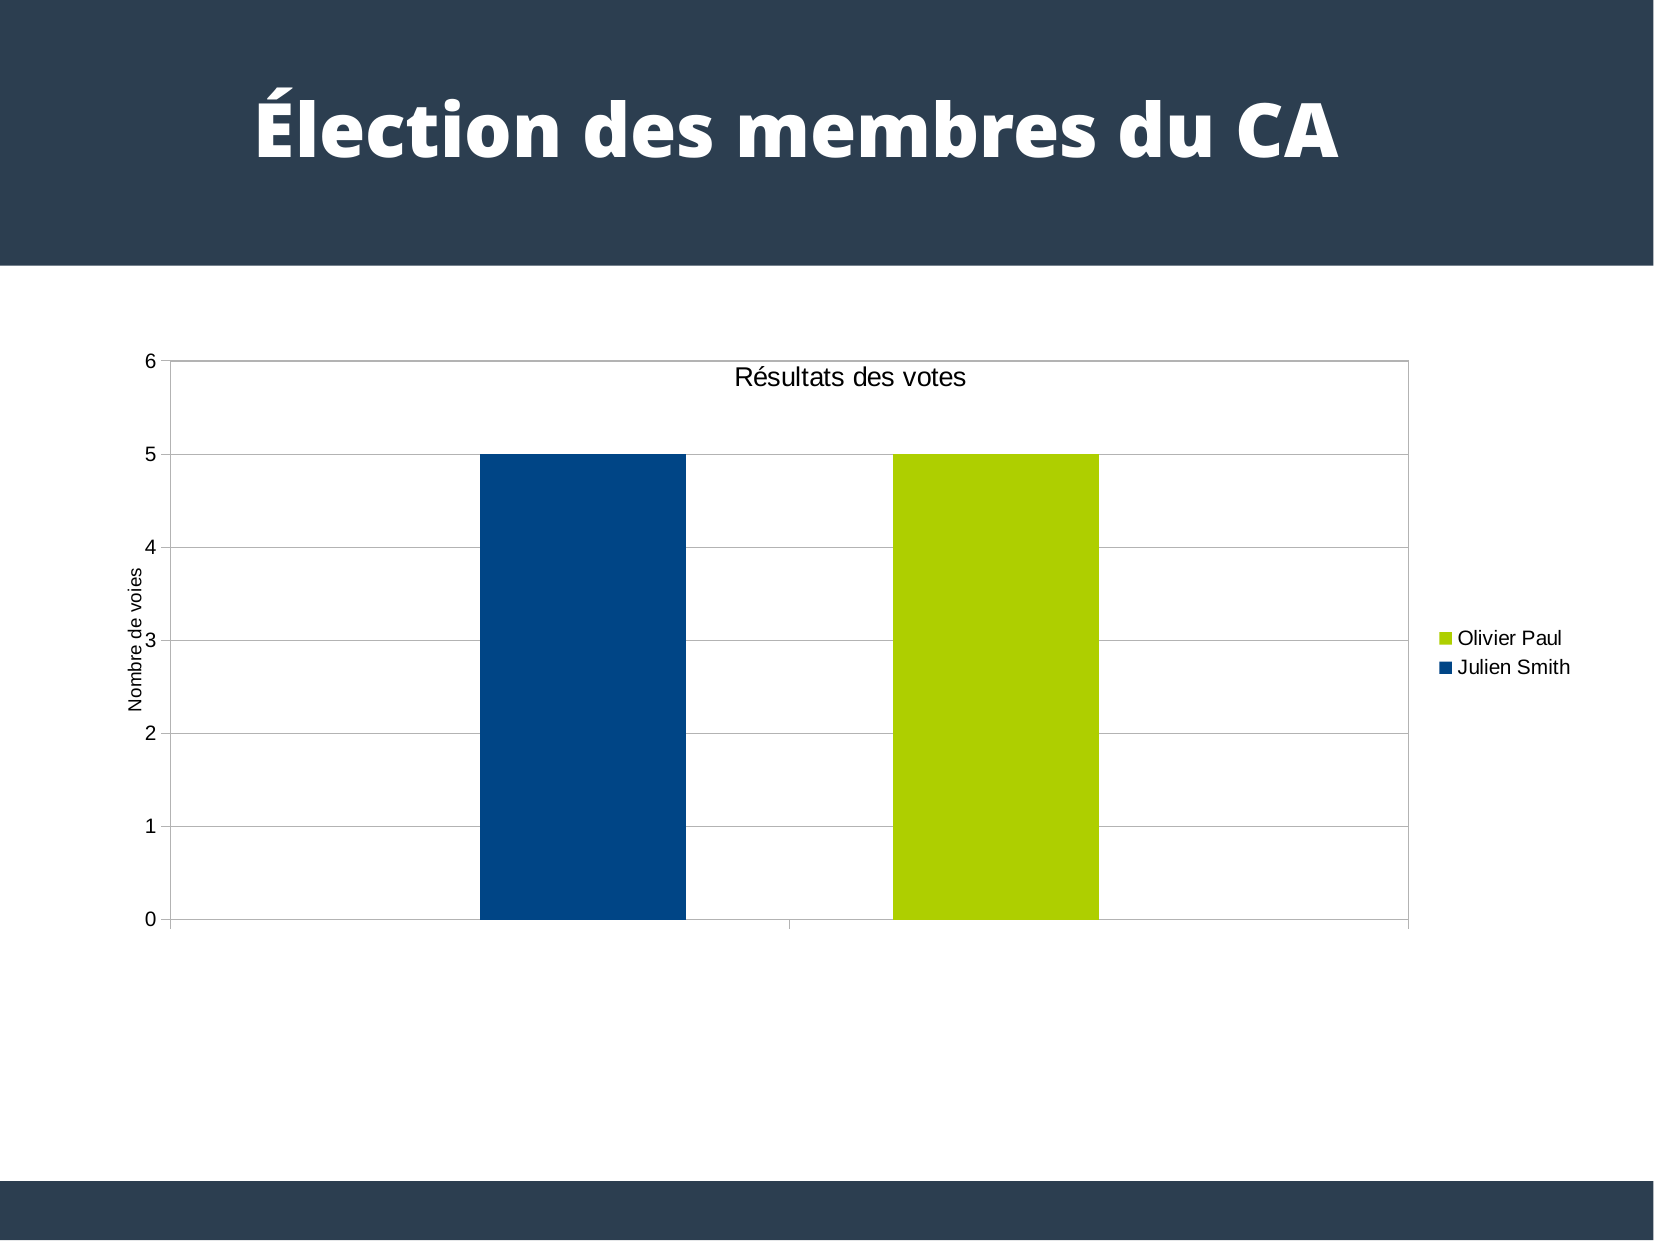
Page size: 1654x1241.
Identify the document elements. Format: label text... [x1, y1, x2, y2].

chart [118, 334, 1583, 972]
title Élection des membres du CA [59, 49, 1595, 207]
